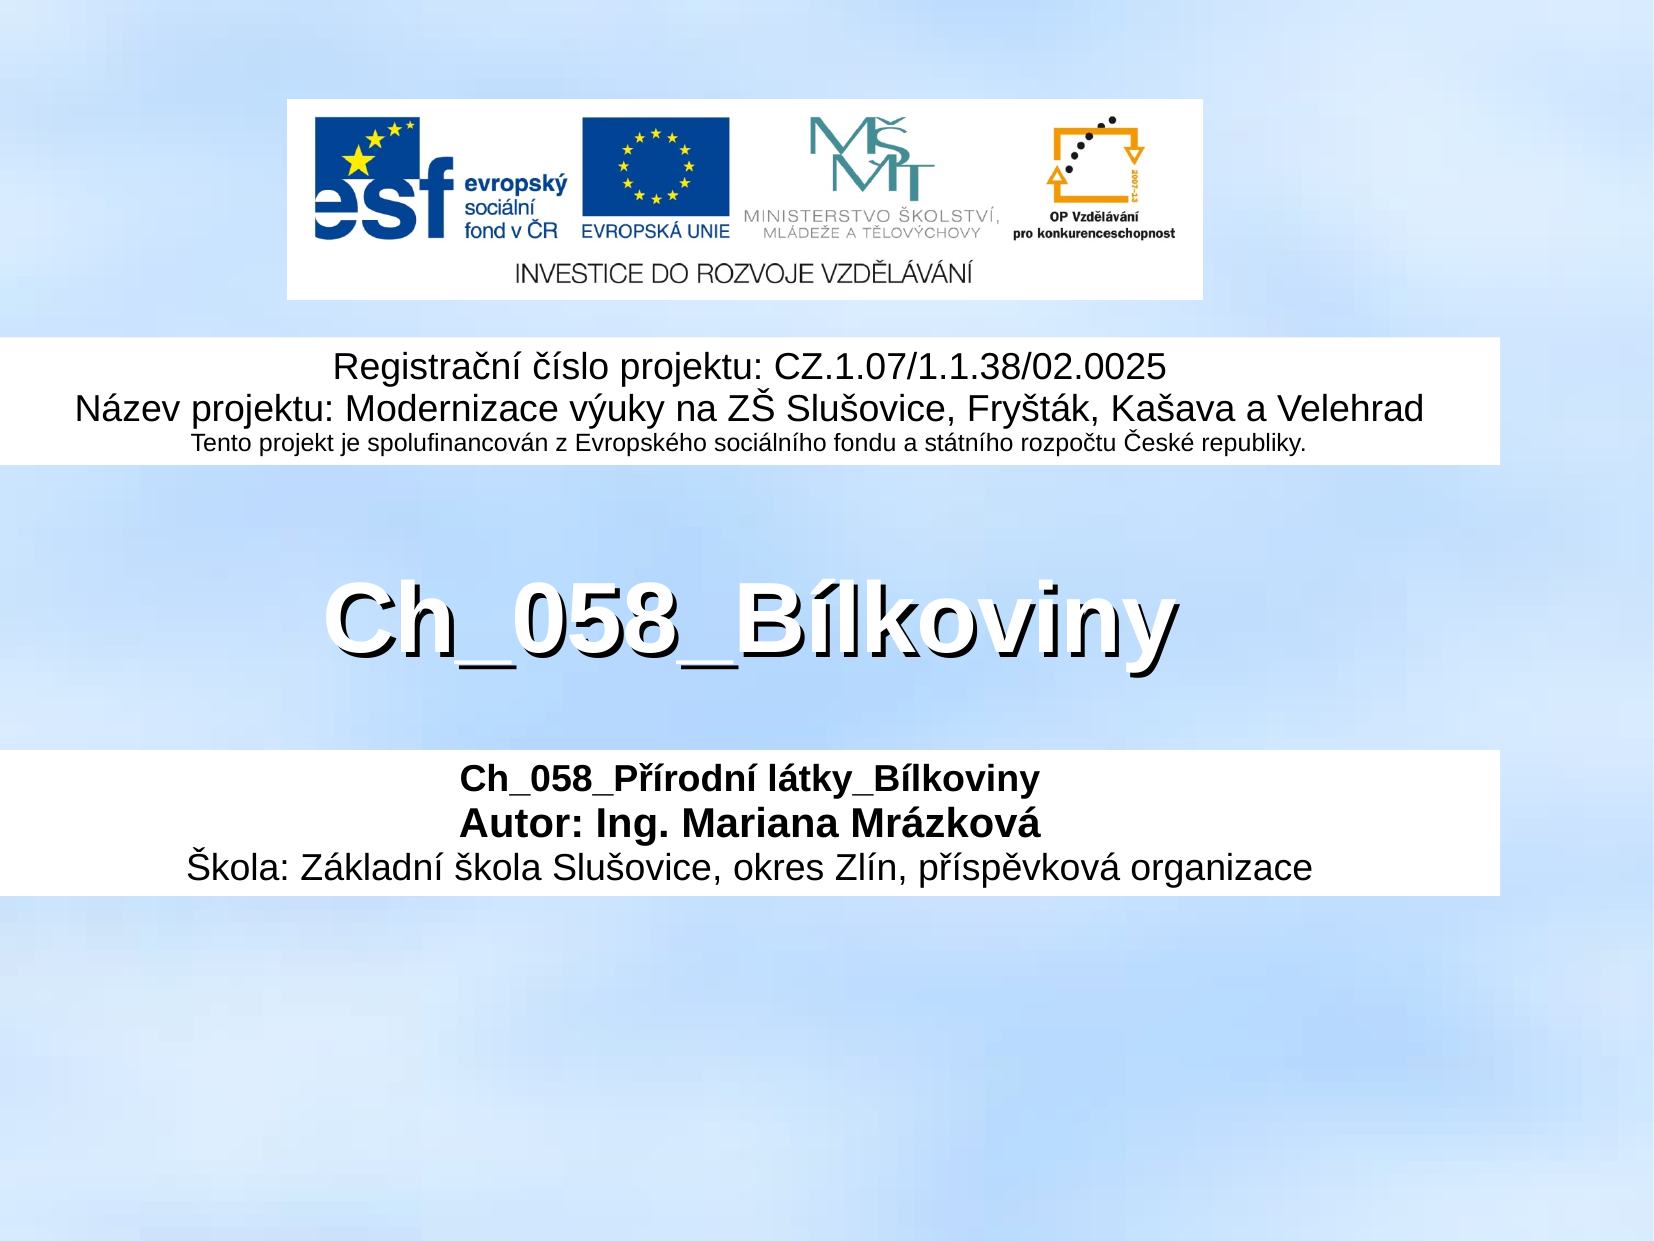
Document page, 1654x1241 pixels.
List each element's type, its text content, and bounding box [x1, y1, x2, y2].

text_box Ch_058_Přírodní látky_Bílkoviny Autor: Ing. Mariana Mrázková Škola: Základní škola Slušovice, okres Zlín, příspěvková organizace [0, 750, 1501, 896]
title Ch_058_Bílkoviny [112, 537, 1388, 688]
text_box Registrační číslo projektu: CZ.1.07/1.1.38/02.0025 Název projektu: Modernizace výuky na ZŠ Slušovice, Fryšták, Kašava a Velehrad Tento projekt je spolufinancován z Evropského sociálního fondu a státního rozpočtu České republiky. [0, 337, 1501, 465]
picture [287, 99, 1203, 300]
